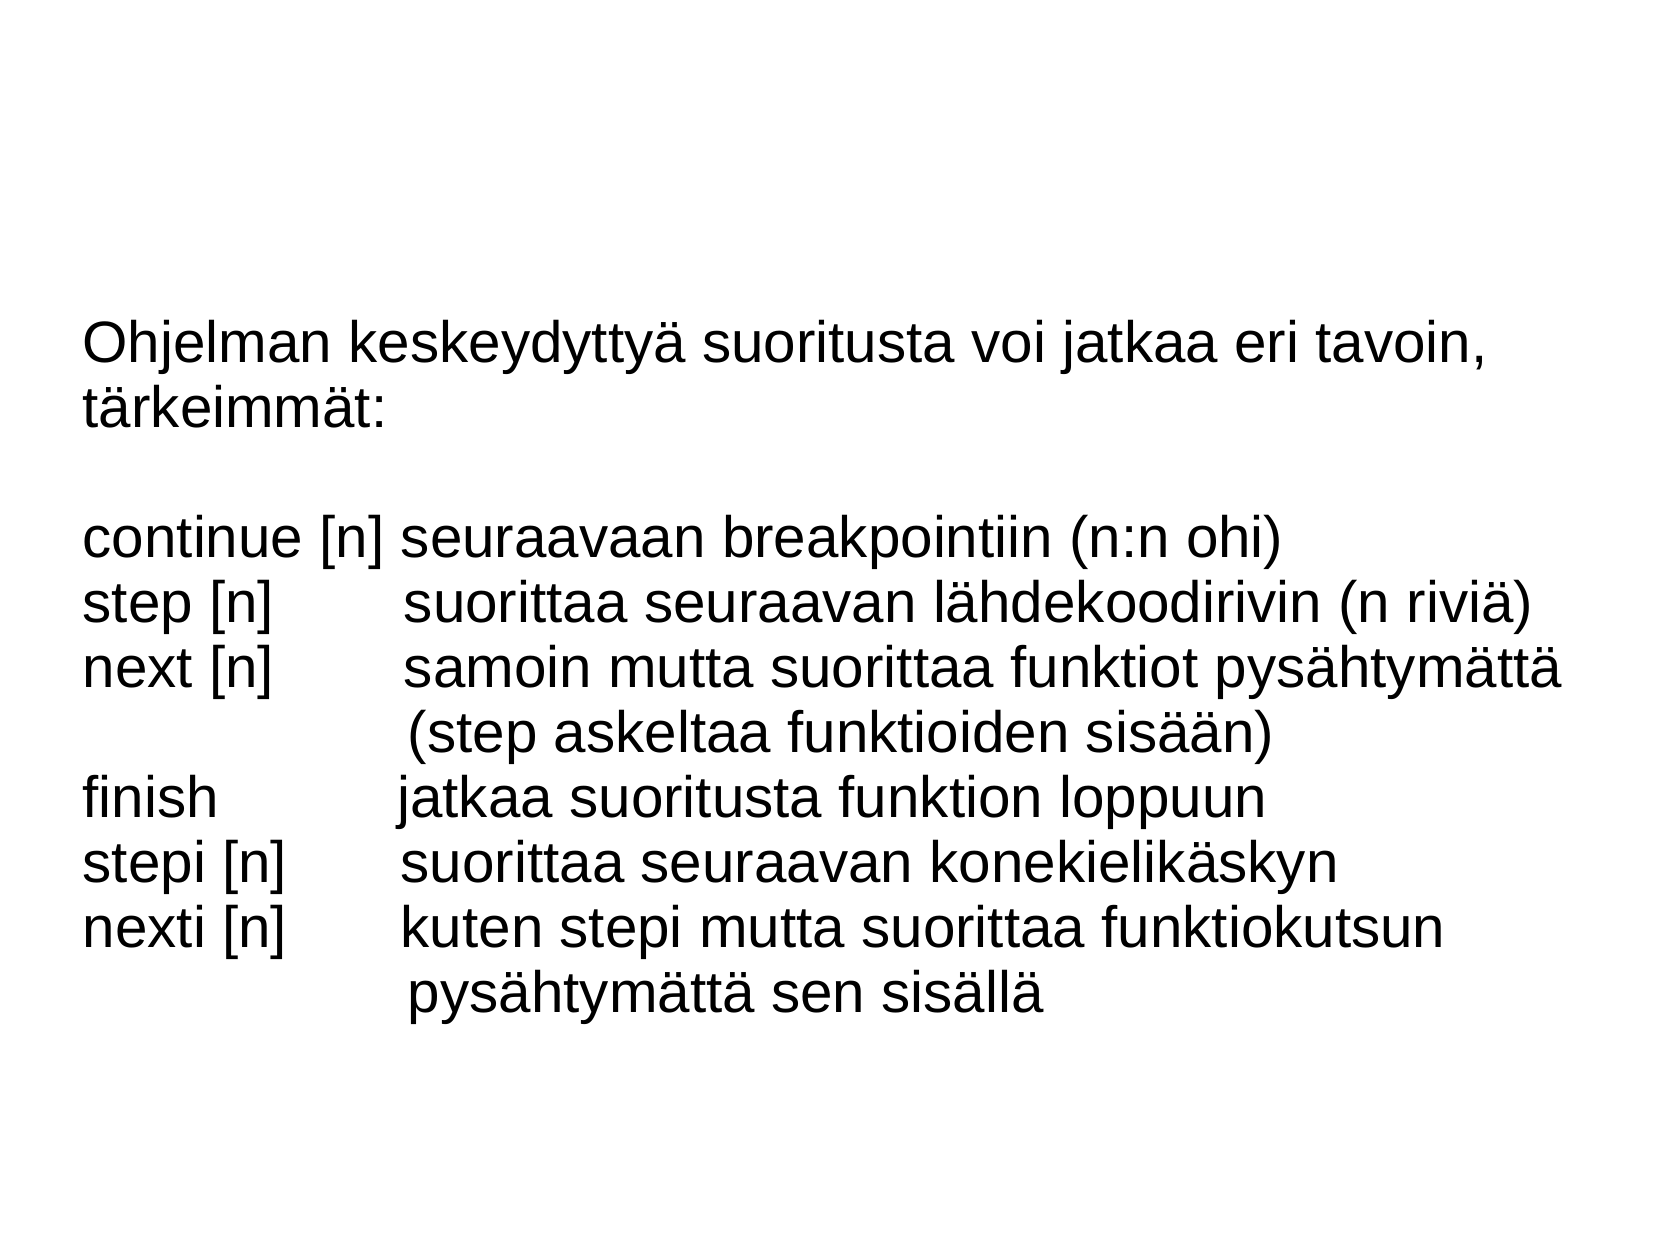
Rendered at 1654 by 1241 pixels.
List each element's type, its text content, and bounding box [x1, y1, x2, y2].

text_box Ohjelman keskeydyttyä suoritusta voi jatkaa eri tavoin, tärkeimmät: continue [n] seuraavaan breakpointiin (n:n ohi) step [n] suorittaa seuraavan lähdekoodirivin (n riviä) next [n] samoin mutta suorittaa funktiot pysähtymättä (step askeltaa funktioiden sisään) finish jatkaa suoritusta funktion loppuun stepi [n] suorittaa seuraavan konekielikäskyn nexti [n] kuten stepi mutta suorittaa funktiokutsun pysähtymättä sen sisällä [82, 297, 1571, 1102]
